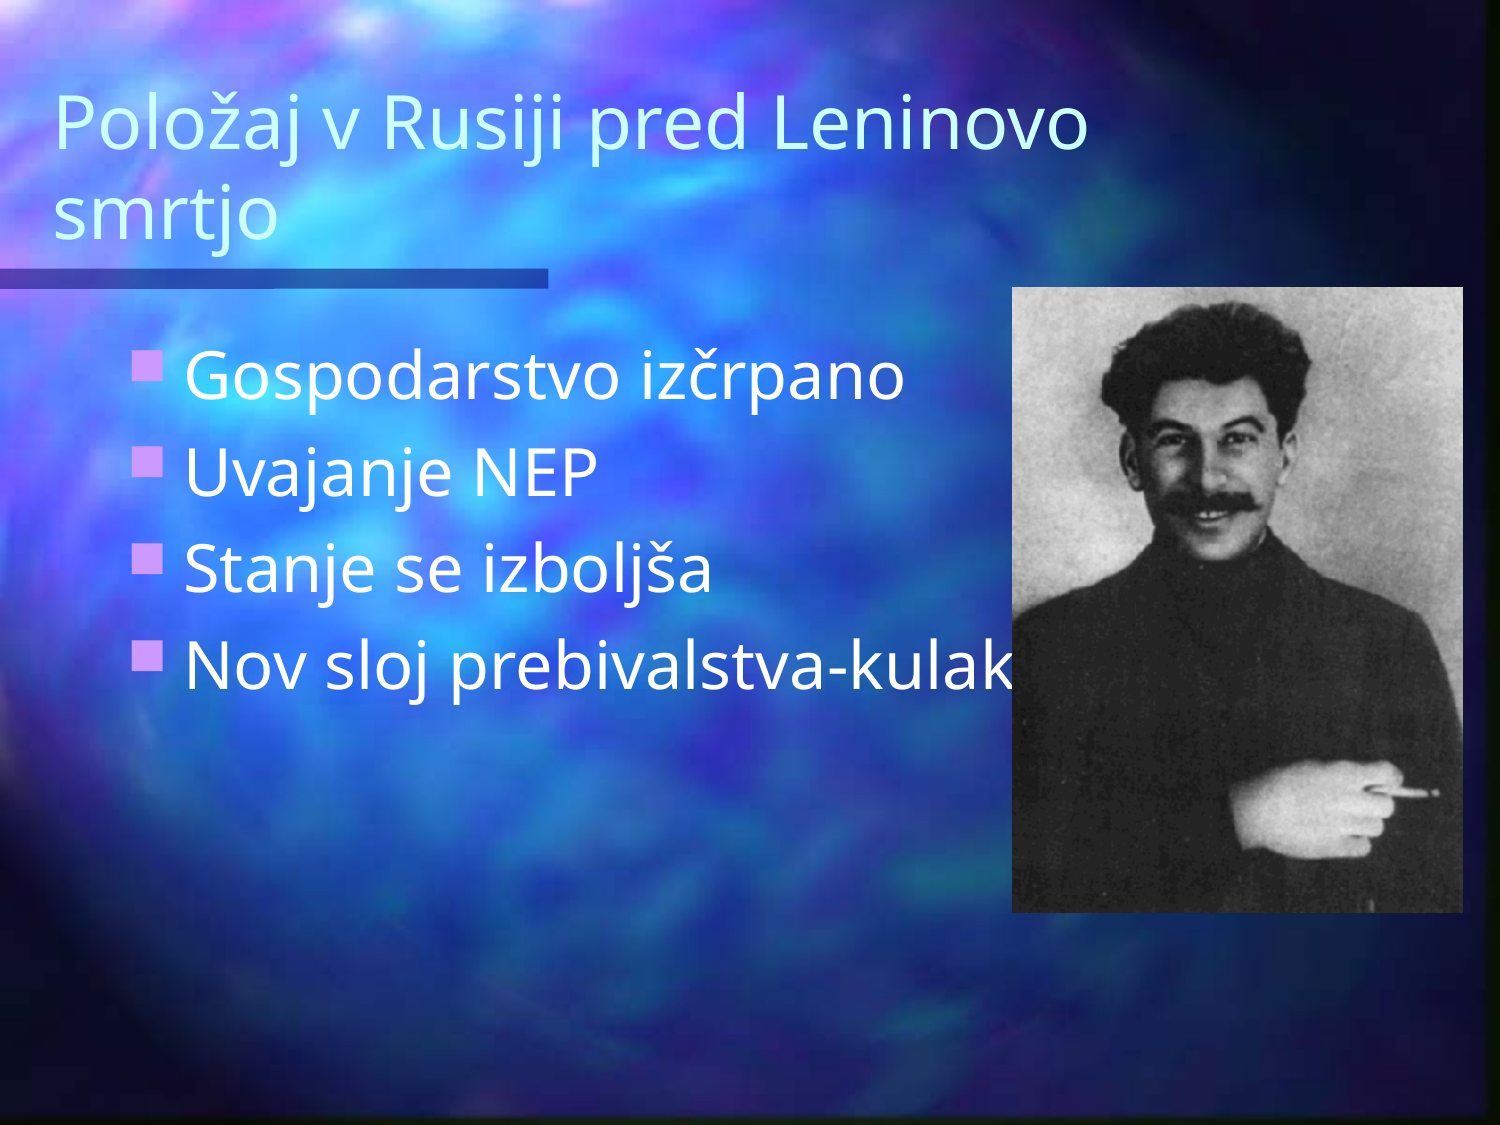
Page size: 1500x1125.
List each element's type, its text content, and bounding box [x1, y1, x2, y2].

list Gospodarstvo izčrpano Uvajanje NEP Stanje se izboljša Nov sloj prebivalstva-kulaki [112, 324, 1388, 1000]
title Položaj v Rusiji pred Leninovo smrtjo [37, 75, 1313, 263]
picture [0, 0, 1500, 1125]
